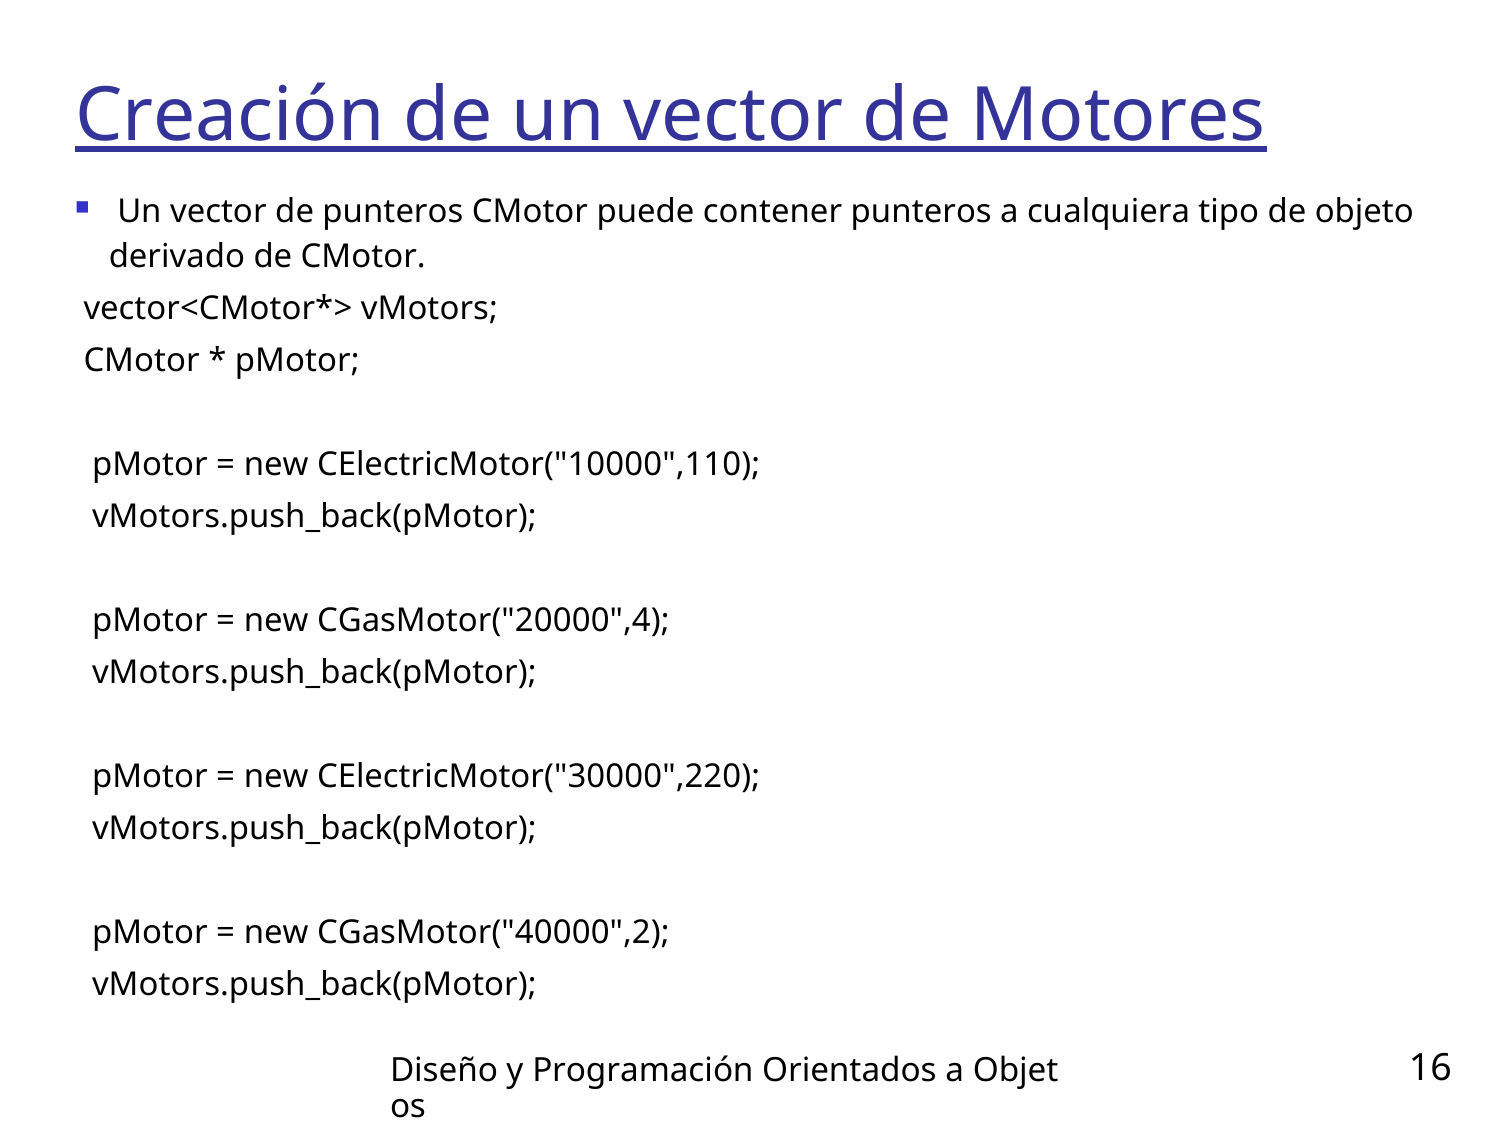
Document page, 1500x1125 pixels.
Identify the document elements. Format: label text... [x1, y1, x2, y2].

title Creación de un vector de Motores [75, 25, 1466, 188]
list Un vector de punteros CMotor puede contener punteros a cualquiera tipo de objeto derivado de CMotor. vector<CMotor*> vMotors; CMotor * pMotor; pMotor = new CElectricMotor("10000",110); vMotors.push_back(pMotor); pMotor = new CGasMotor("20000",4); vMotors.push_back(pMotor); pMotor = new CElectricMotor("30000",220); vMotors.push_back(pMotor); pMotor = new CGasMotor("40000",2); vMotors.push_back(pMotor); [75, 187, 1462, 1013]
